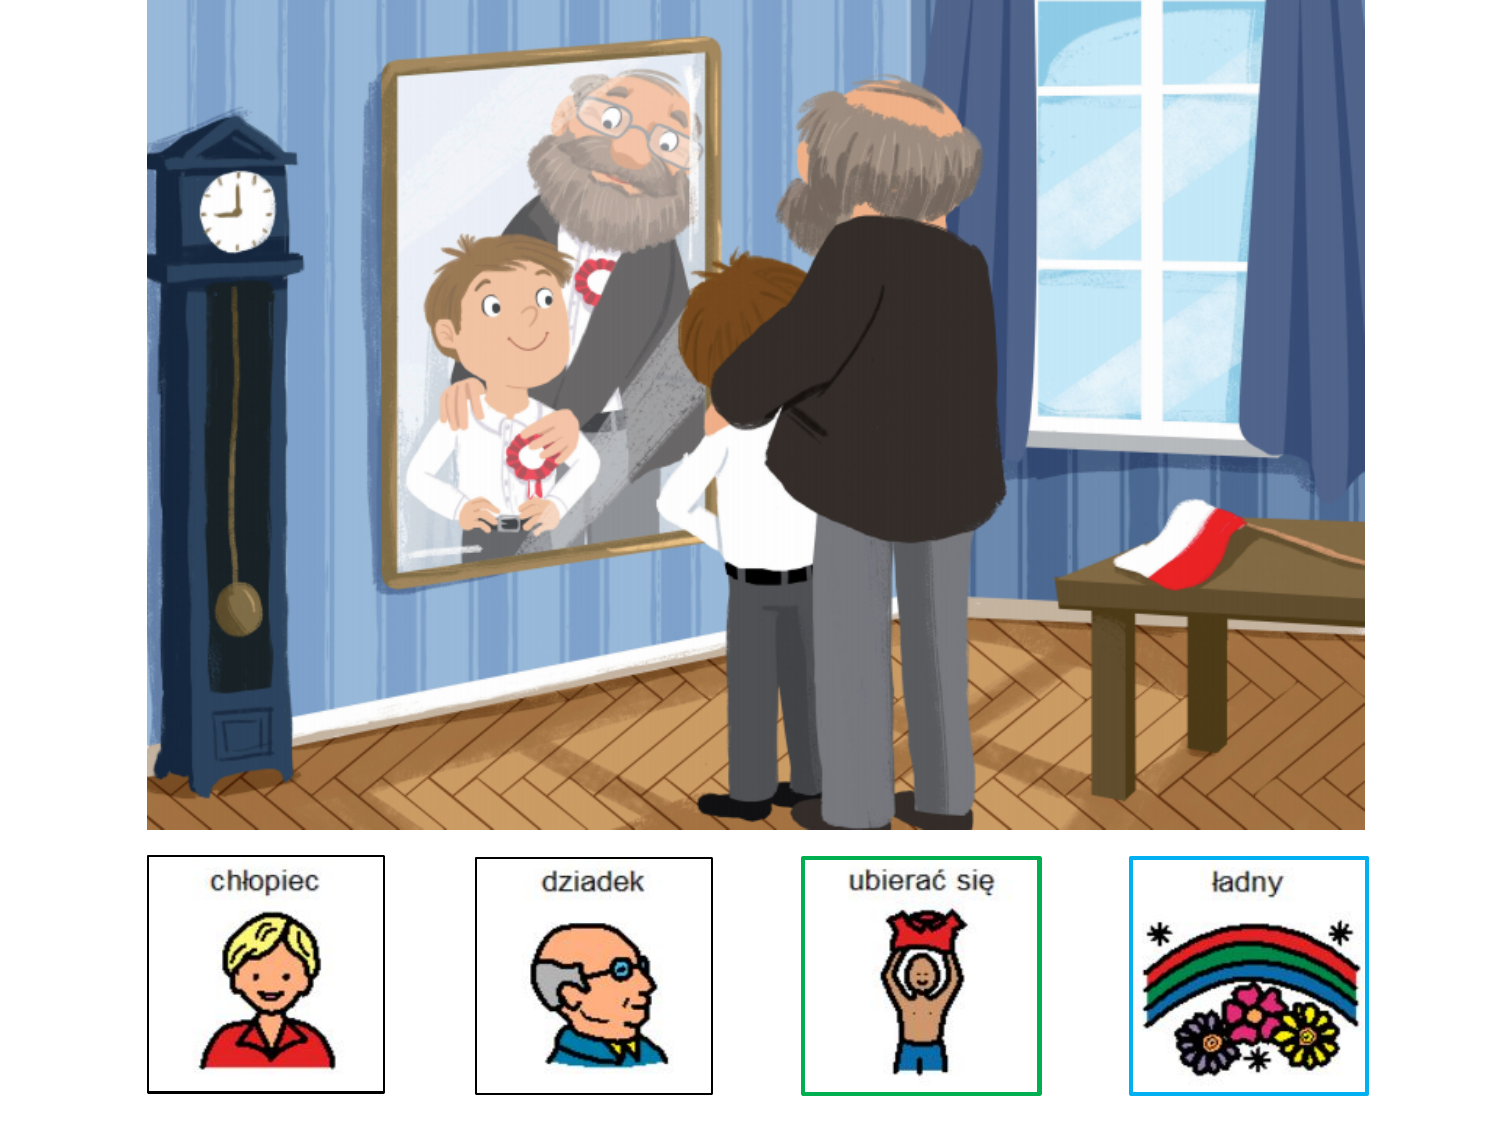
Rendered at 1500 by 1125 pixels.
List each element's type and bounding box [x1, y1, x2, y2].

text_box [803, 857, 1040, 1094]
picture [147, 0, 1365, 830]
text_box [475, 857, 712, 1094]
text_box [1131, 857, 1368, 1094]
text_box [147, 856, 385, 1093]
